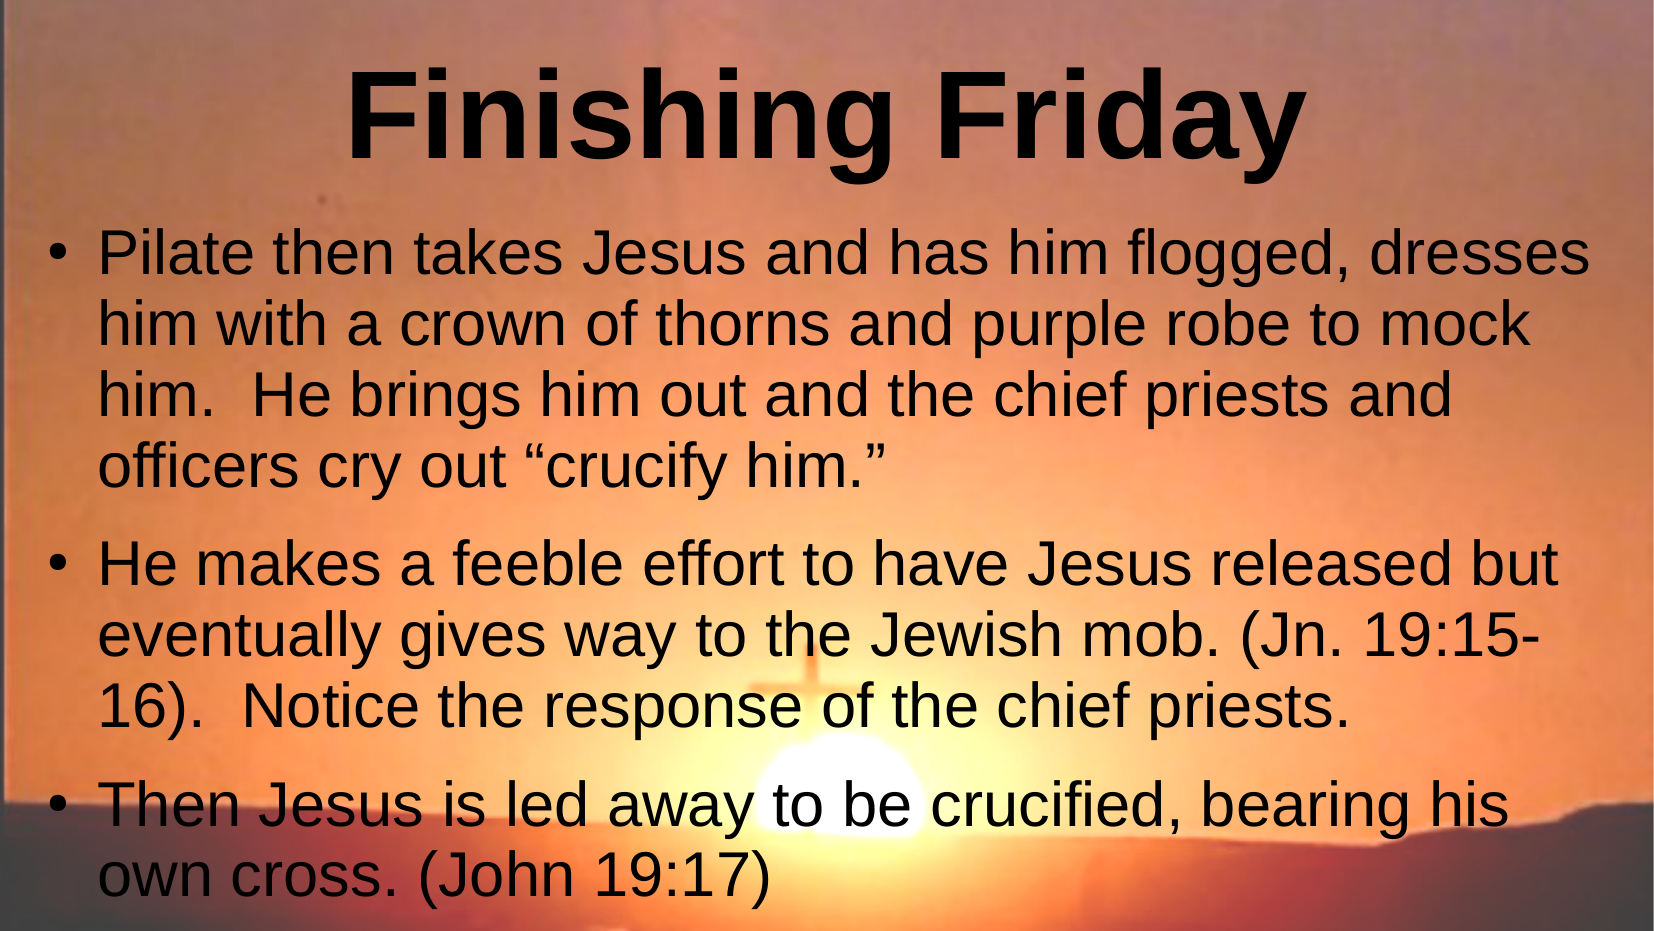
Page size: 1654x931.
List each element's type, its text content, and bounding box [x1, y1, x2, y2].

picture [0, 0, 1654, 931]
title Finishing Friday [82, 37, 1571, 193]
list Pilate then takes Jesus and has him flogged, dresses him with a crown of thorns and purple robe to mock him. He brings him out and the chief priests and officers cry out “crucify him.” He makes a feeble effort to have Jesus released but eventually gives way to the Jewish mob. (Jn. 19:15-16). Notice the response of the chief priests. Then Jesus is led away to be crucified, bearing his own cross. (John 19:17) [30, 217, 1636, 916]
